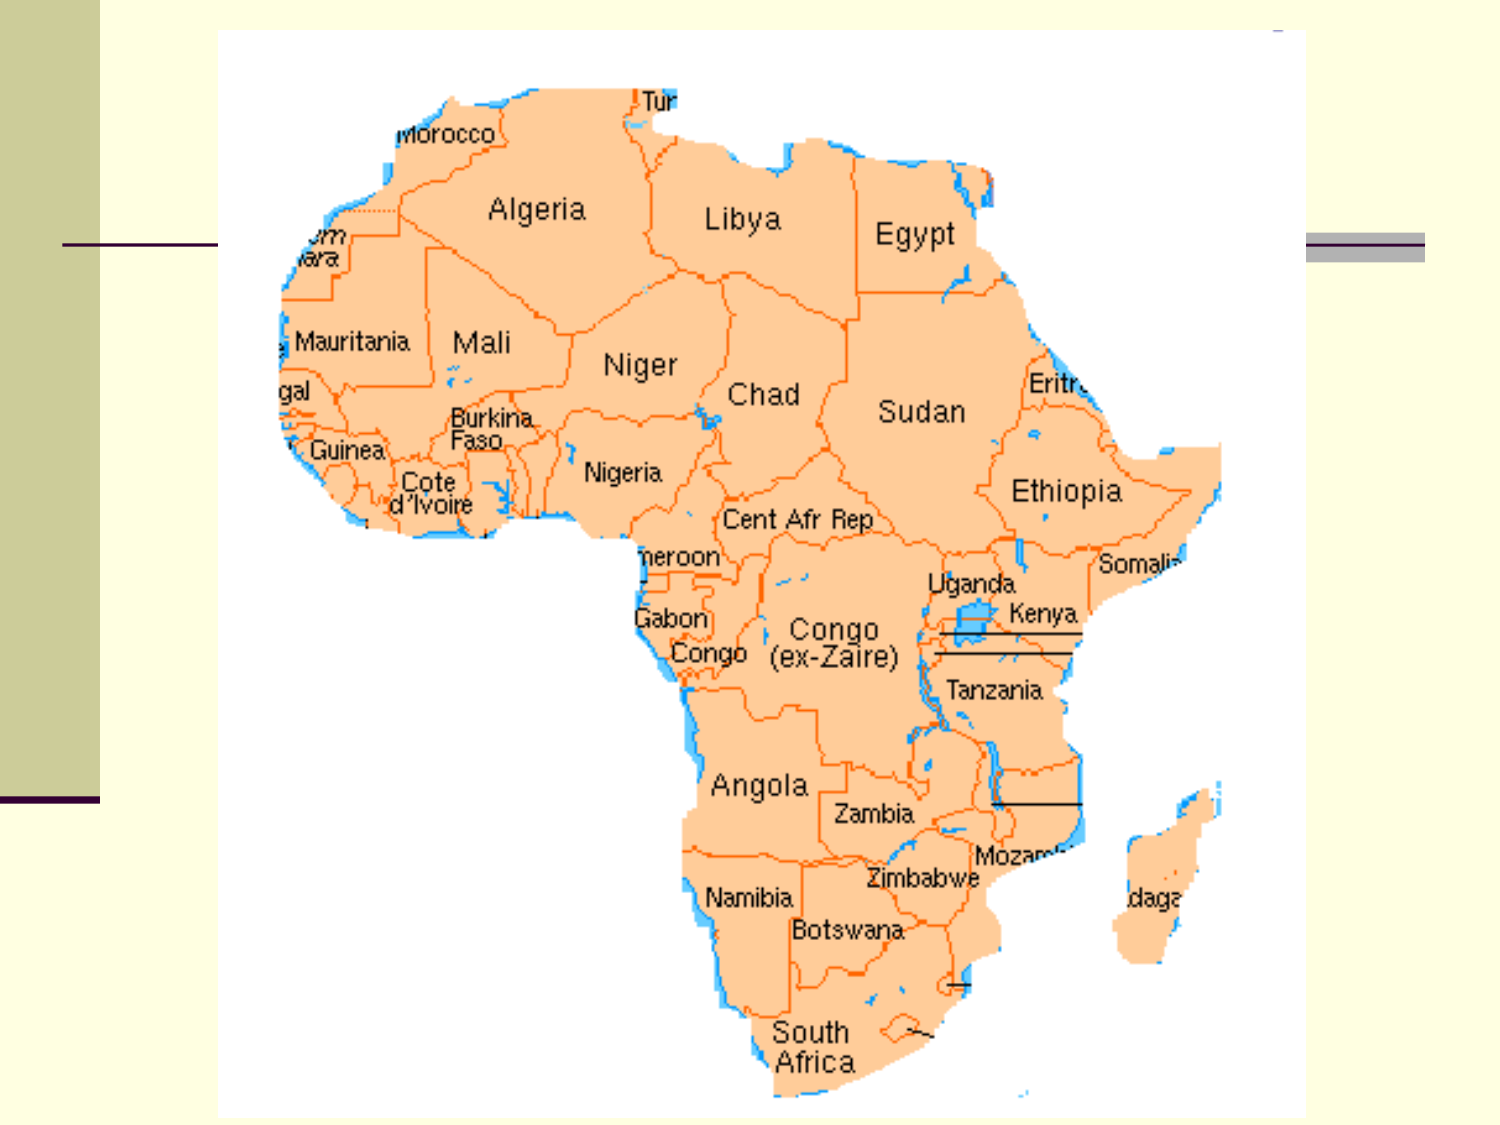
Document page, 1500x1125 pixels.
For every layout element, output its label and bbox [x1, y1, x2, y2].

picture [218, 30, 1306, 1118]
